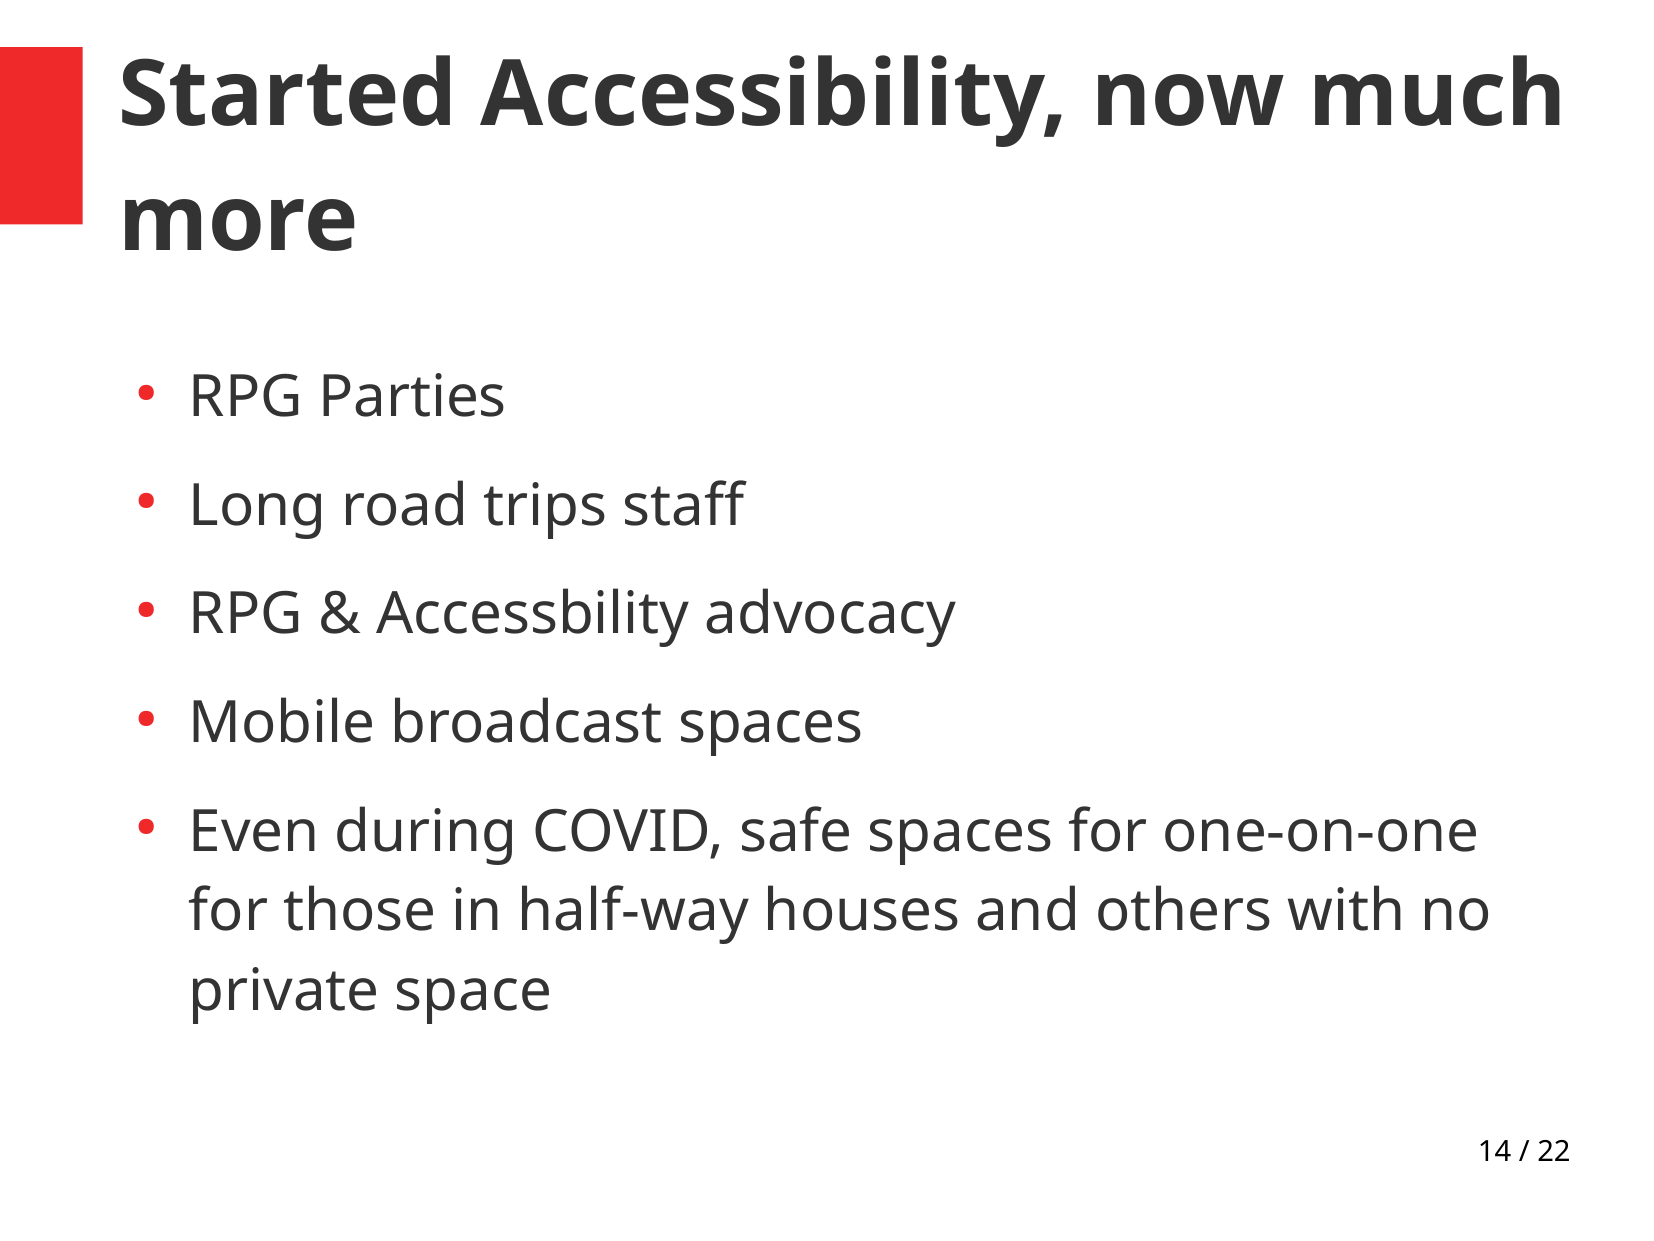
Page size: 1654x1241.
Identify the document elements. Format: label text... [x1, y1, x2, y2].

list RPG Parties Long road trips staff RPG & Accessbility advocacy Mobile broadcast spaces Even during COVID, safe spaces for one-on-one for those in half-way houses and others with no private space [118, 354, 1536, 1074]
title Started Accessibility, now much more [118, 27, 1571, 278]
